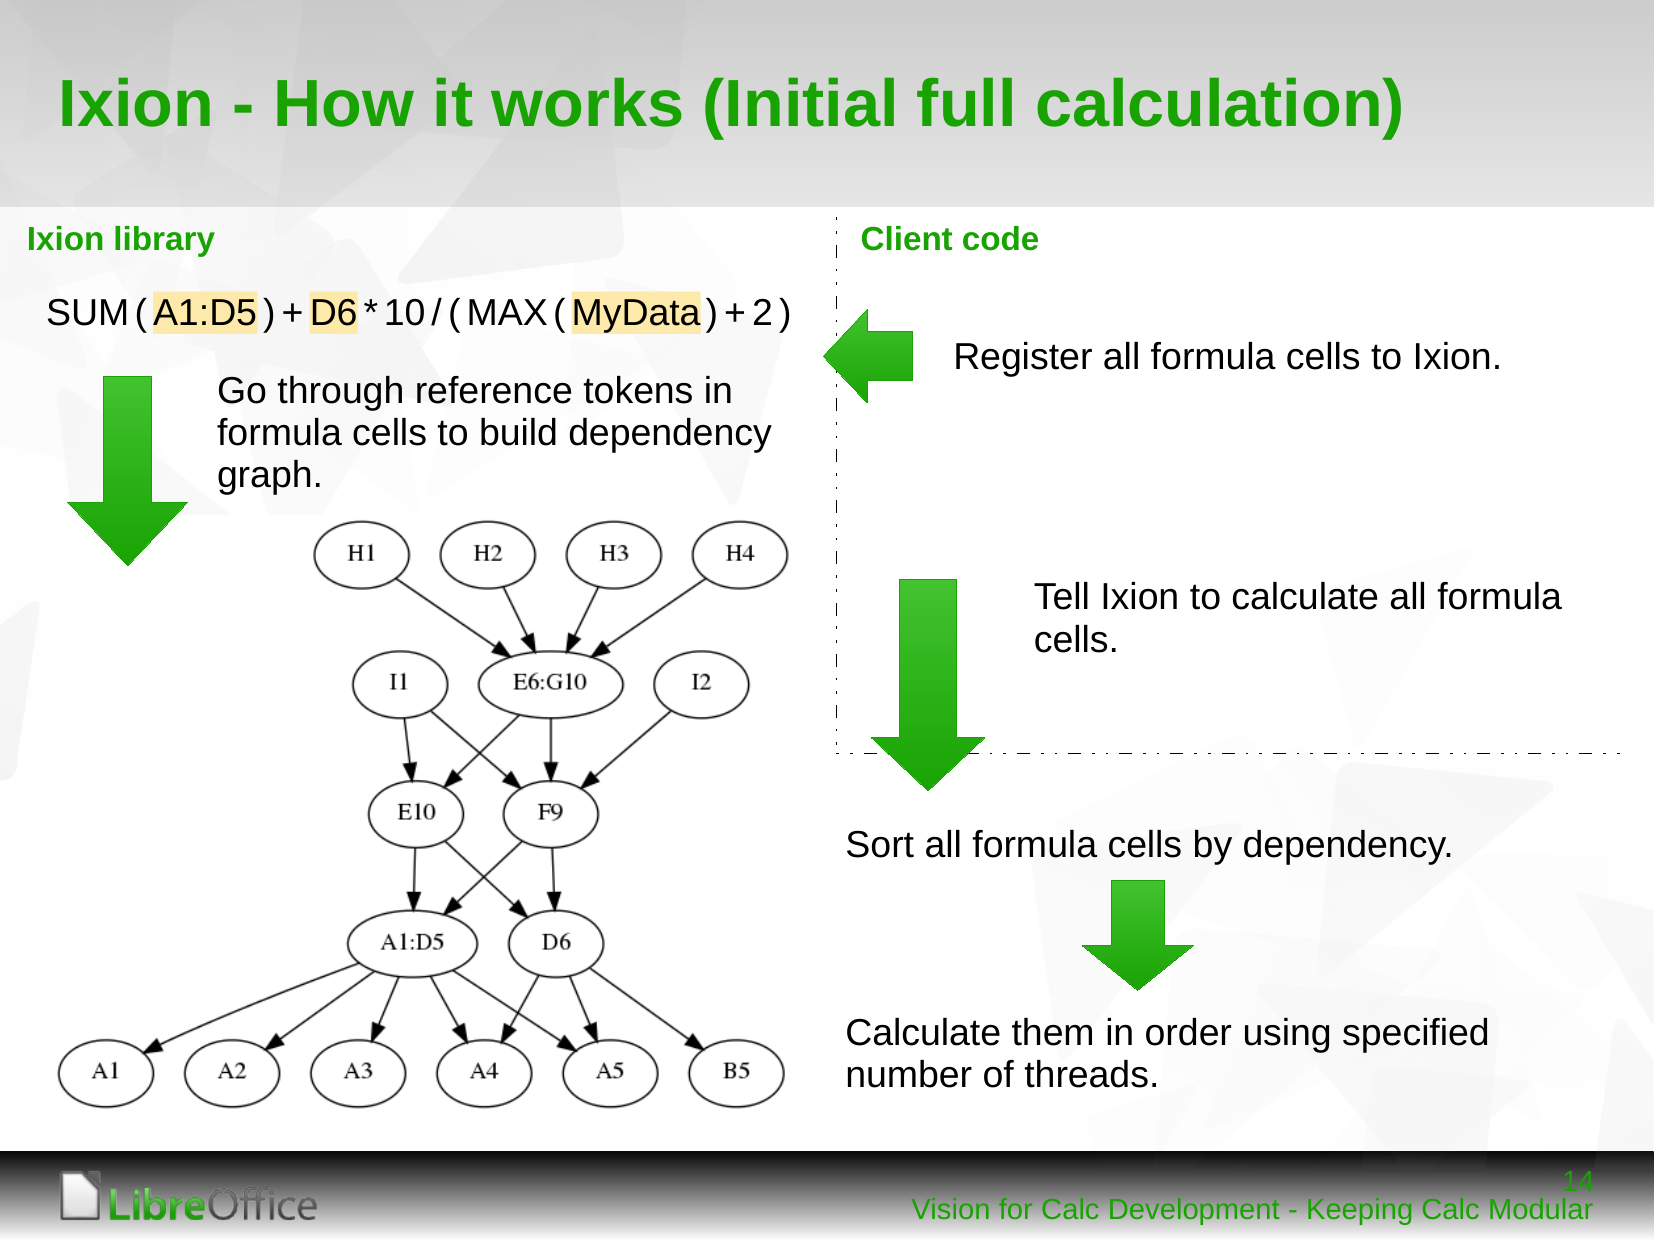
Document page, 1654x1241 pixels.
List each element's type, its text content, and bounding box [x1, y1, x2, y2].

text_box [67, 376, 188, 566]
text_box A1:D5 [153, 291, 258, 334]
text_box 10 [384, 291, 426, 334]
text_box Ixion library [12, 213, 231, 266]
text_box MAX [466, 291, 548, 334]
text_box Tell Ixion to calculate all formula cells. [1026, 568, 1629, 686]
text_box * [363, 291, 379, 334]
text_box Register all formula cells to Ixion. [945, 328, 1535, 390]
text_box ) [779, 291, 792, 334]
text_box [871, 579, 985, 791]
text_box [1082, 880, 1194, 991]
text_box ( [134, 291, 148, 334]
text_box ( [553, 291, 566, 334]
text_box Calculate them in order using specified number of threads. [837, 1004, 1608, 1114]
text_box [823, 309, 913, 403]
text_box Go through reference tokens in formula cells to build dependency graph. [209, 362, 813, 502]
title Ixion - How it works (Initial full calculation) [59, 29, 1595, 178]
text_box ( [448, 291, 461, 334]
picture [41, 1152, 337, 1240]
text_box + [281, 291, 304, 334]
text_box 2 [752, 291, 773, 334]
text_box ) [705, 291, 719, 334]
text_box SUM [45, 291, 129, 334]
text_box MyData [571, 291, 700, 334]
text_box + [724, 291, 747, 334]
text_box Sort all formula cells by dependency. [837, 815, 1551, 881]
picture [0, 0, 794, 1115]
text_box / [431, 291, 443, 334]
text_box Client code [845, 213, 1055, 266]
picture [915, 548, 1654, 1169]
text_box ) [263, 291, 276, 334]
text_box D6 [309, 291, 358, 334]
